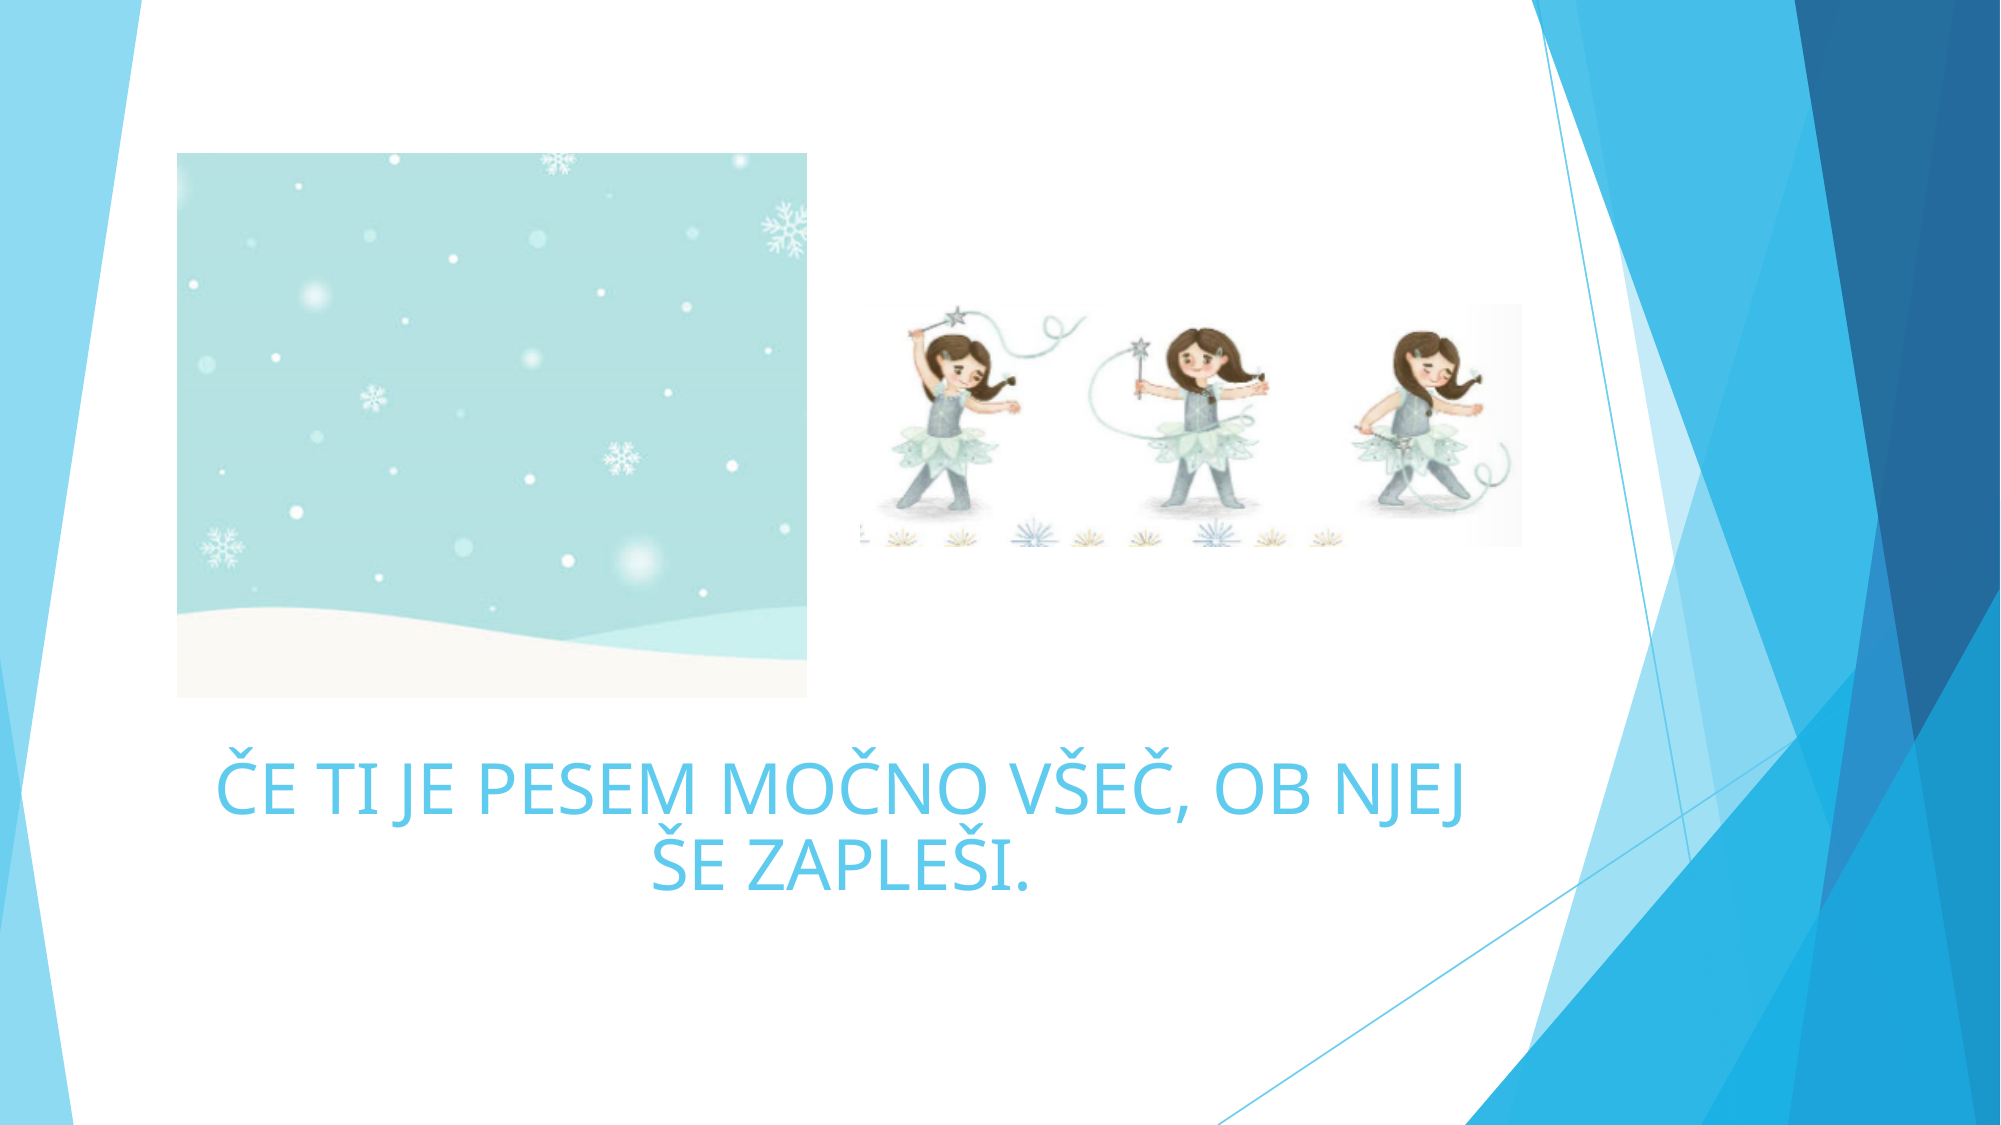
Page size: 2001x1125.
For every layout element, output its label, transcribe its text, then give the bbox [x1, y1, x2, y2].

text_box [0, 0, 142, 934]
text_box [1465, 0, 2000, 1125]
picture [860, 304, 1522, 547]
title ČE TI JE PESEM MOČNO VŠEČ, OB NJEJ ŠE ZAPLEŠI. [161, 733, 1522, 914]
picture [177, 153, 807, 698]
